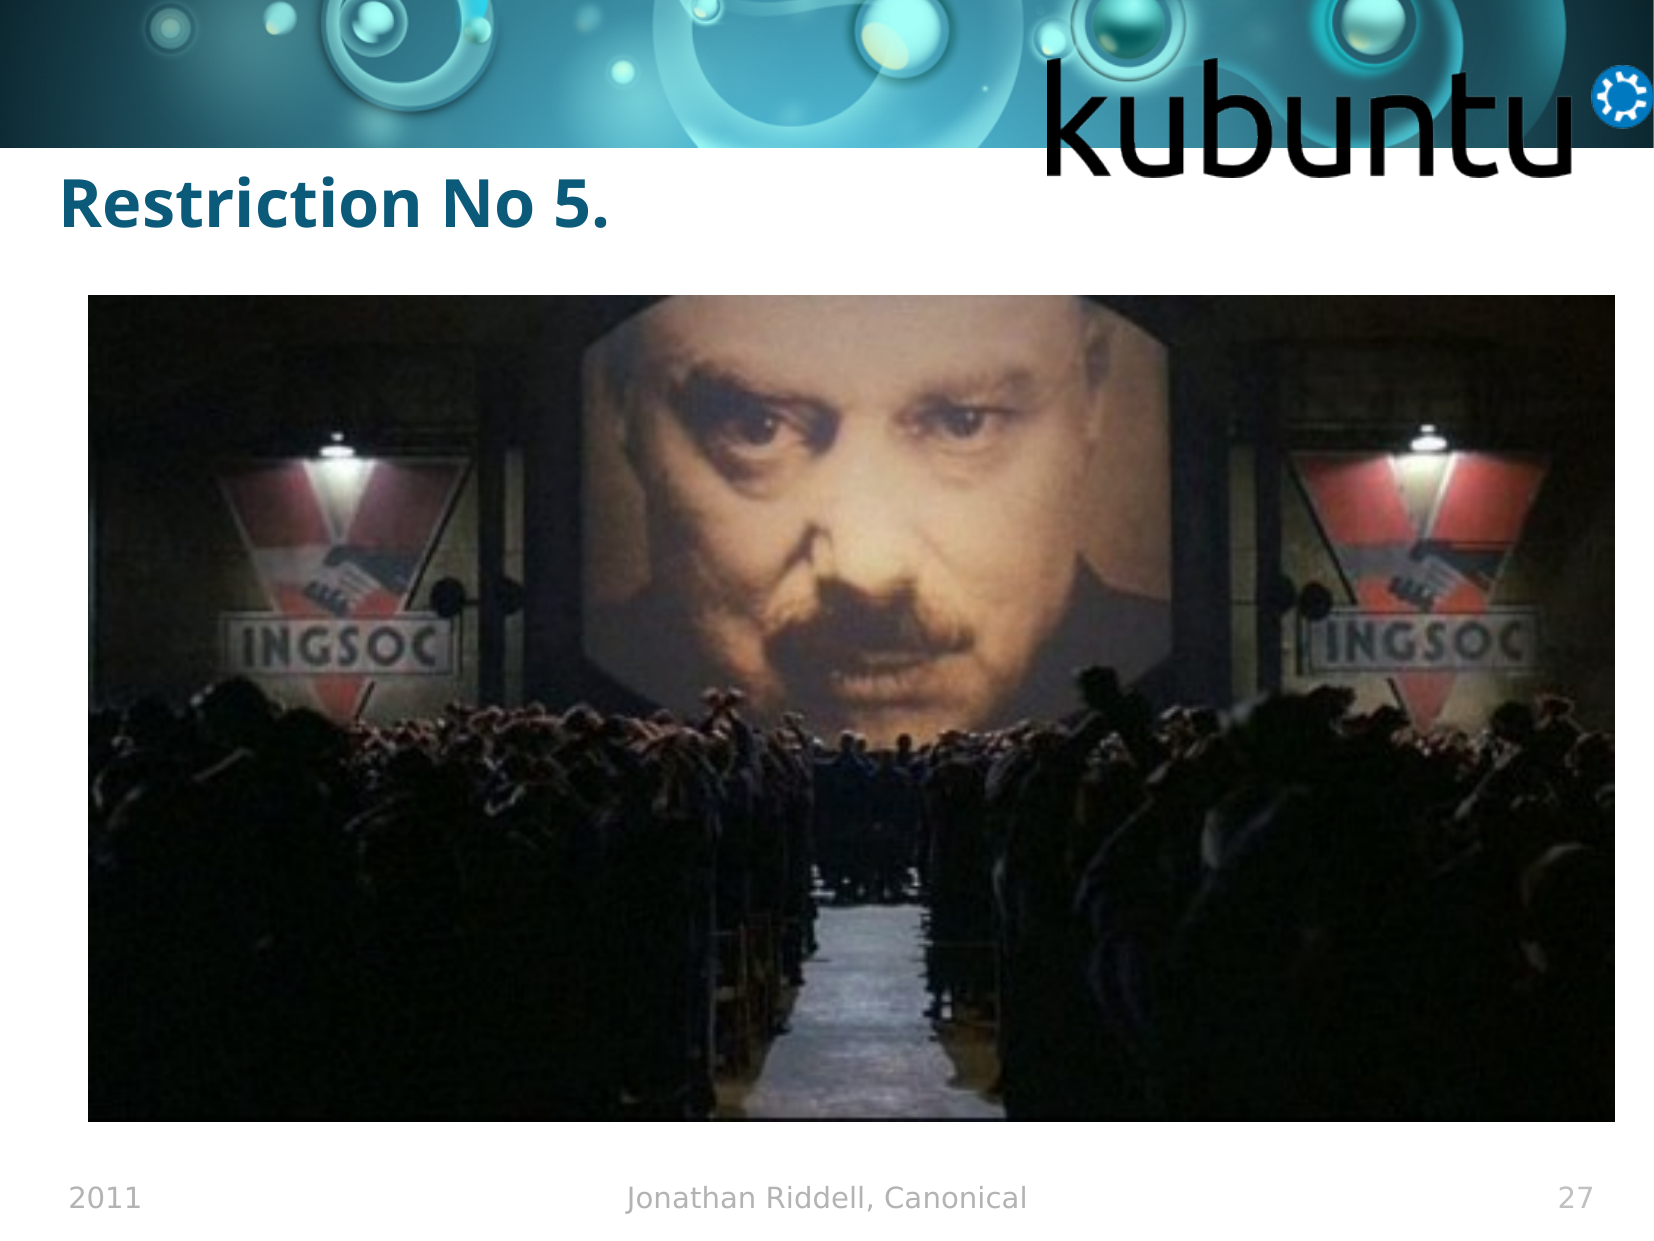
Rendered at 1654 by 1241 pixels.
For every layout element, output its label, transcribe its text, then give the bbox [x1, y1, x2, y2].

subtitle [59, 290, 1595, 1109]
picture [0, 0, 1654, 178]
title Restriction No 5. [59, 147, 1595, 257]
picture [88, 295, 1615, 1123]
